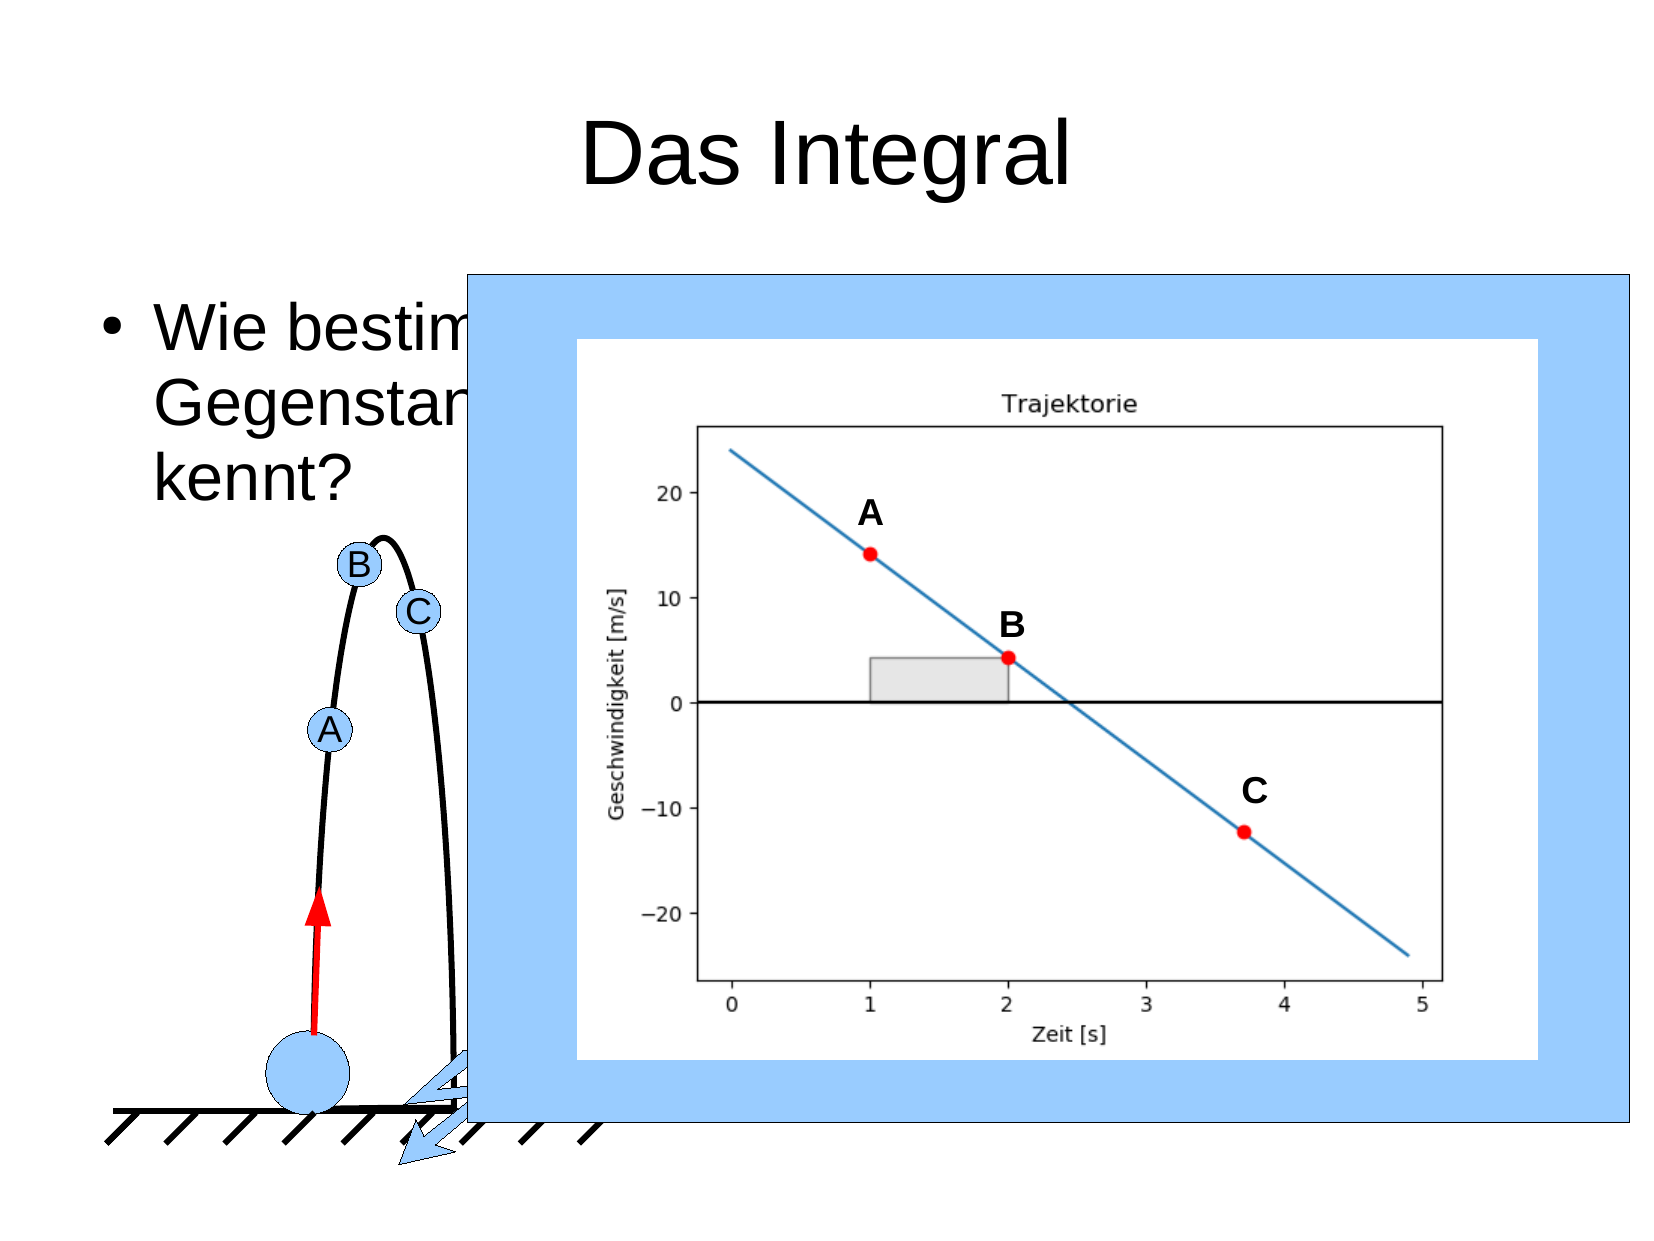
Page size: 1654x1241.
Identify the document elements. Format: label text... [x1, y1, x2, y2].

text_box A [842, 484, 900, 542]
picture [577, 339, 1538, 1060]
text_box C [1226, 761, 1284, 819]
title Das Integral [82, 56, 1571, 250]
text_box [265, 274, 1630, 1165]
text_box B [984, 596, 1041, 654]
text_box A [307, 707, 353, 753]
list Wie bestimmt man die Position eines Gegenstands wenn man seine Geschwindigkeit kennt? [82, 290, 467, 1094]
text_box C [396, 589, 441, 634]
text_box B [337, 542, 382, 587]
